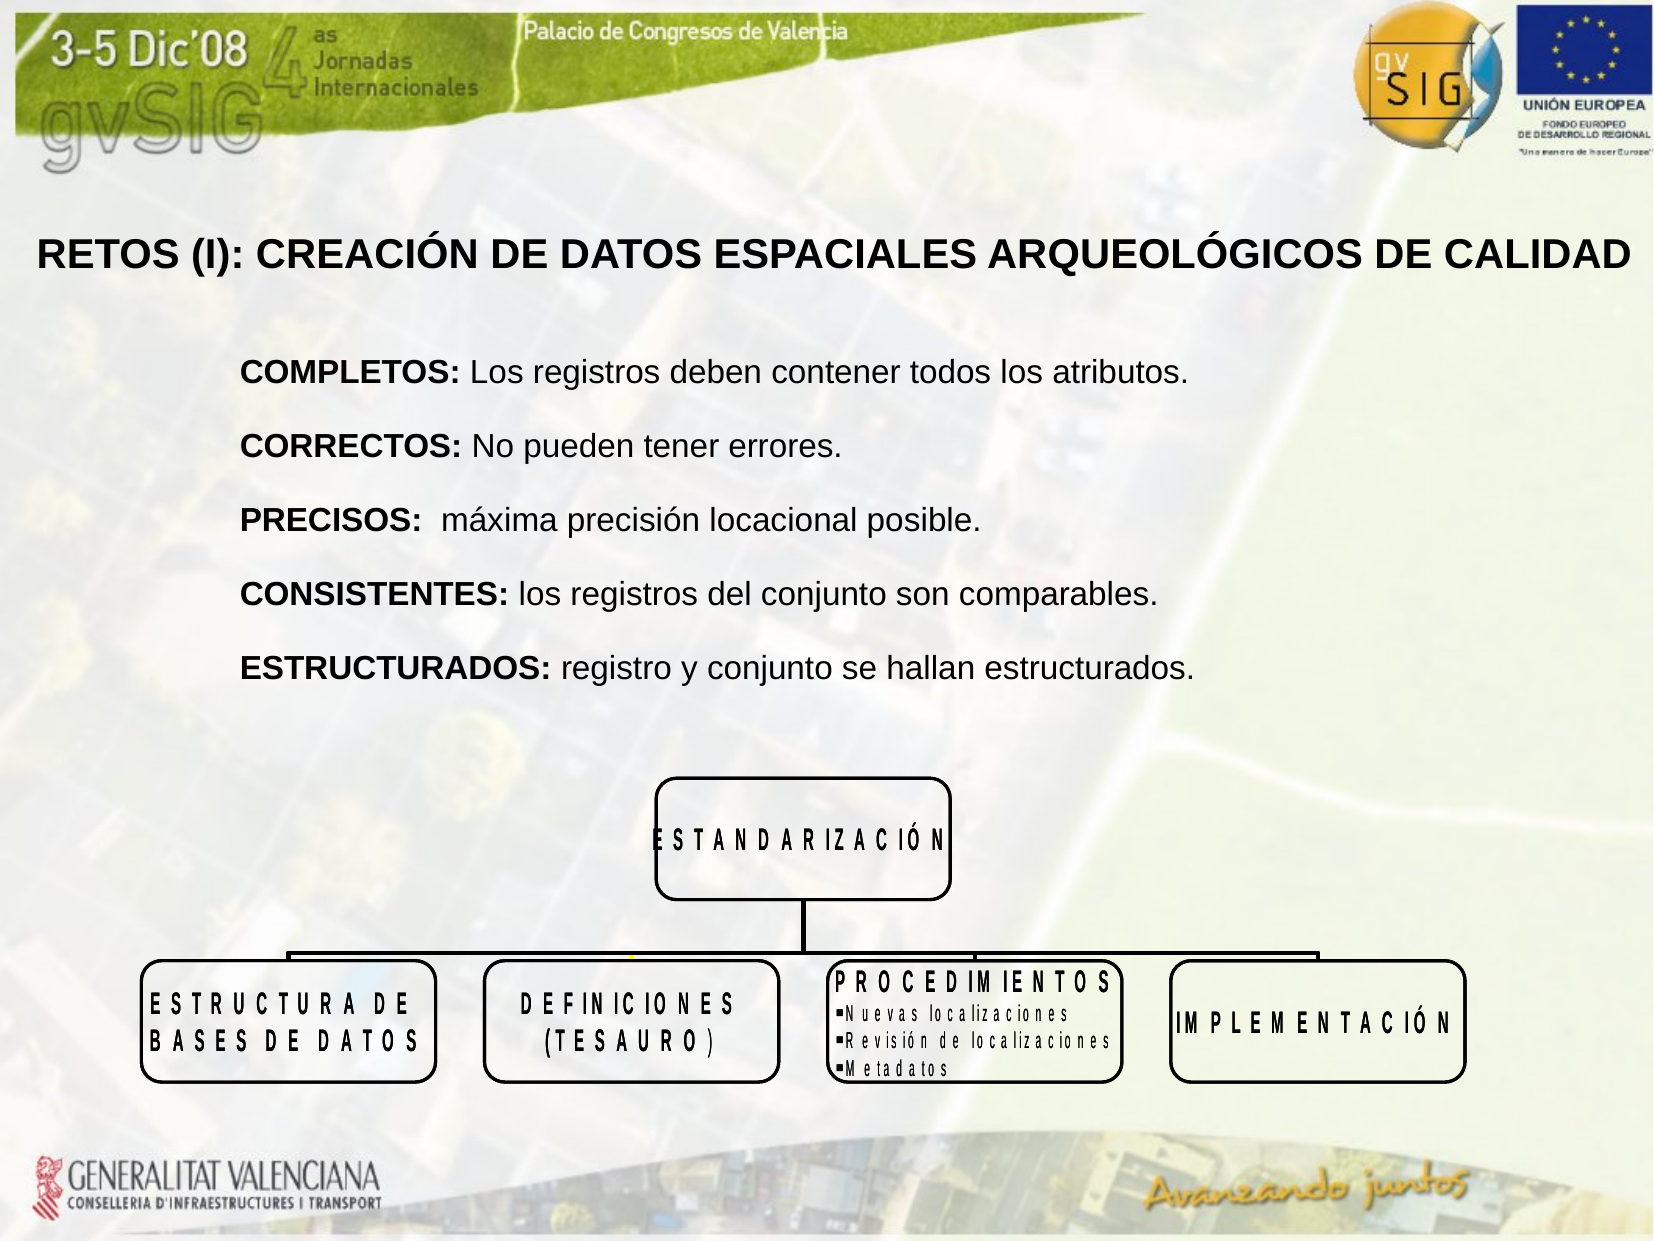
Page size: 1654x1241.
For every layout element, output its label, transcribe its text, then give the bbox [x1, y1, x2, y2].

picture [0, 0, 1654, 1241]
text_box COMPLETOS: Los registros deben contener todos los atributos. CORRECTOS: No pueden tener errores. PRECISOS: máxima precisión locacional posible. CONSISTENTES: los registros del conjunto son comparables. ESTRUCTURADOS: registro y conjunto se hallan estructurados. [225, 346, 1461, 749]
text_box RETOS (I): CREACIÓN DE DATOS ESPACIALES ARQUEOLÓGICOS DE CALIDAD [21, 223, 1644, 293]
